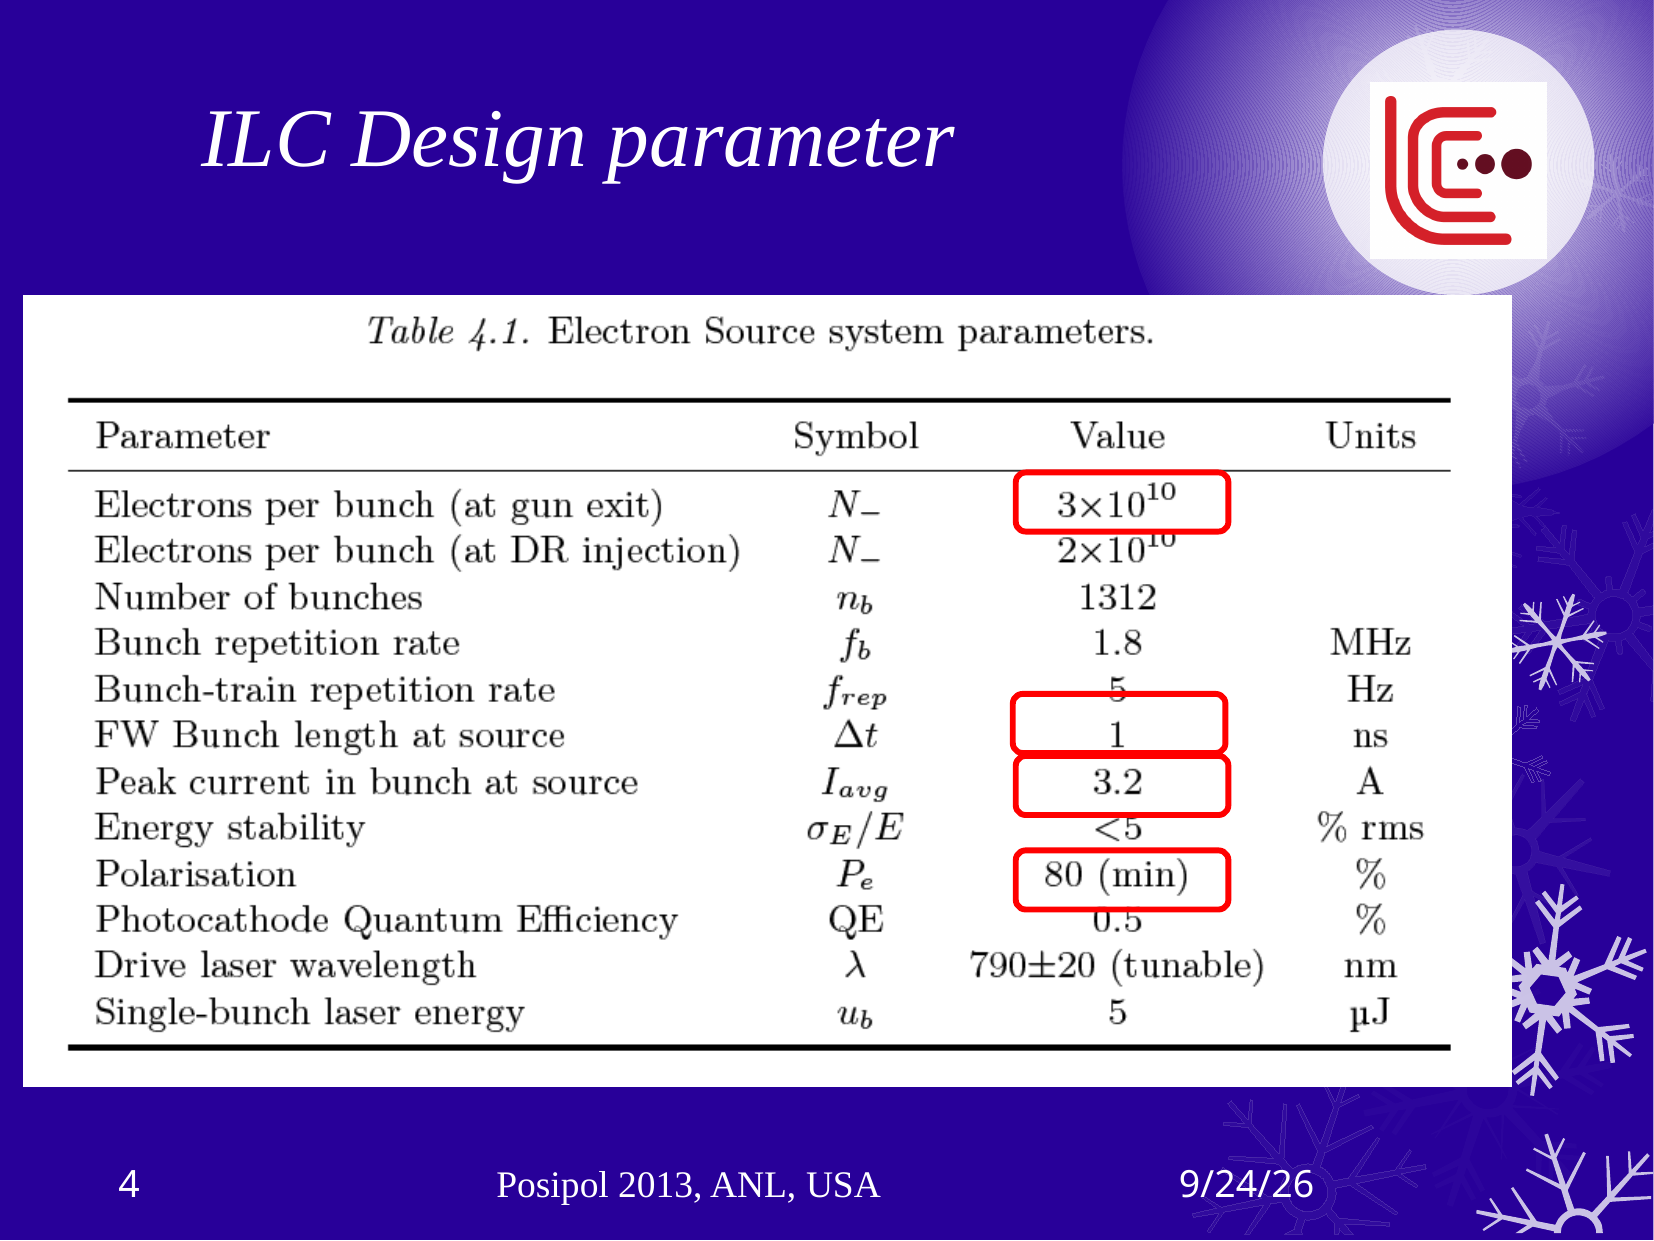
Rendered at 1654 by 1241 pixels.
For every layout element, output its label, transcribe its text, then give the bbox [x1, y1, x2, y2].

picture [23, 295, 1512, 1087]
picture [1489, 82, 1547, 259]
title ILC Design parameter [201, 5, 1489, 272]
